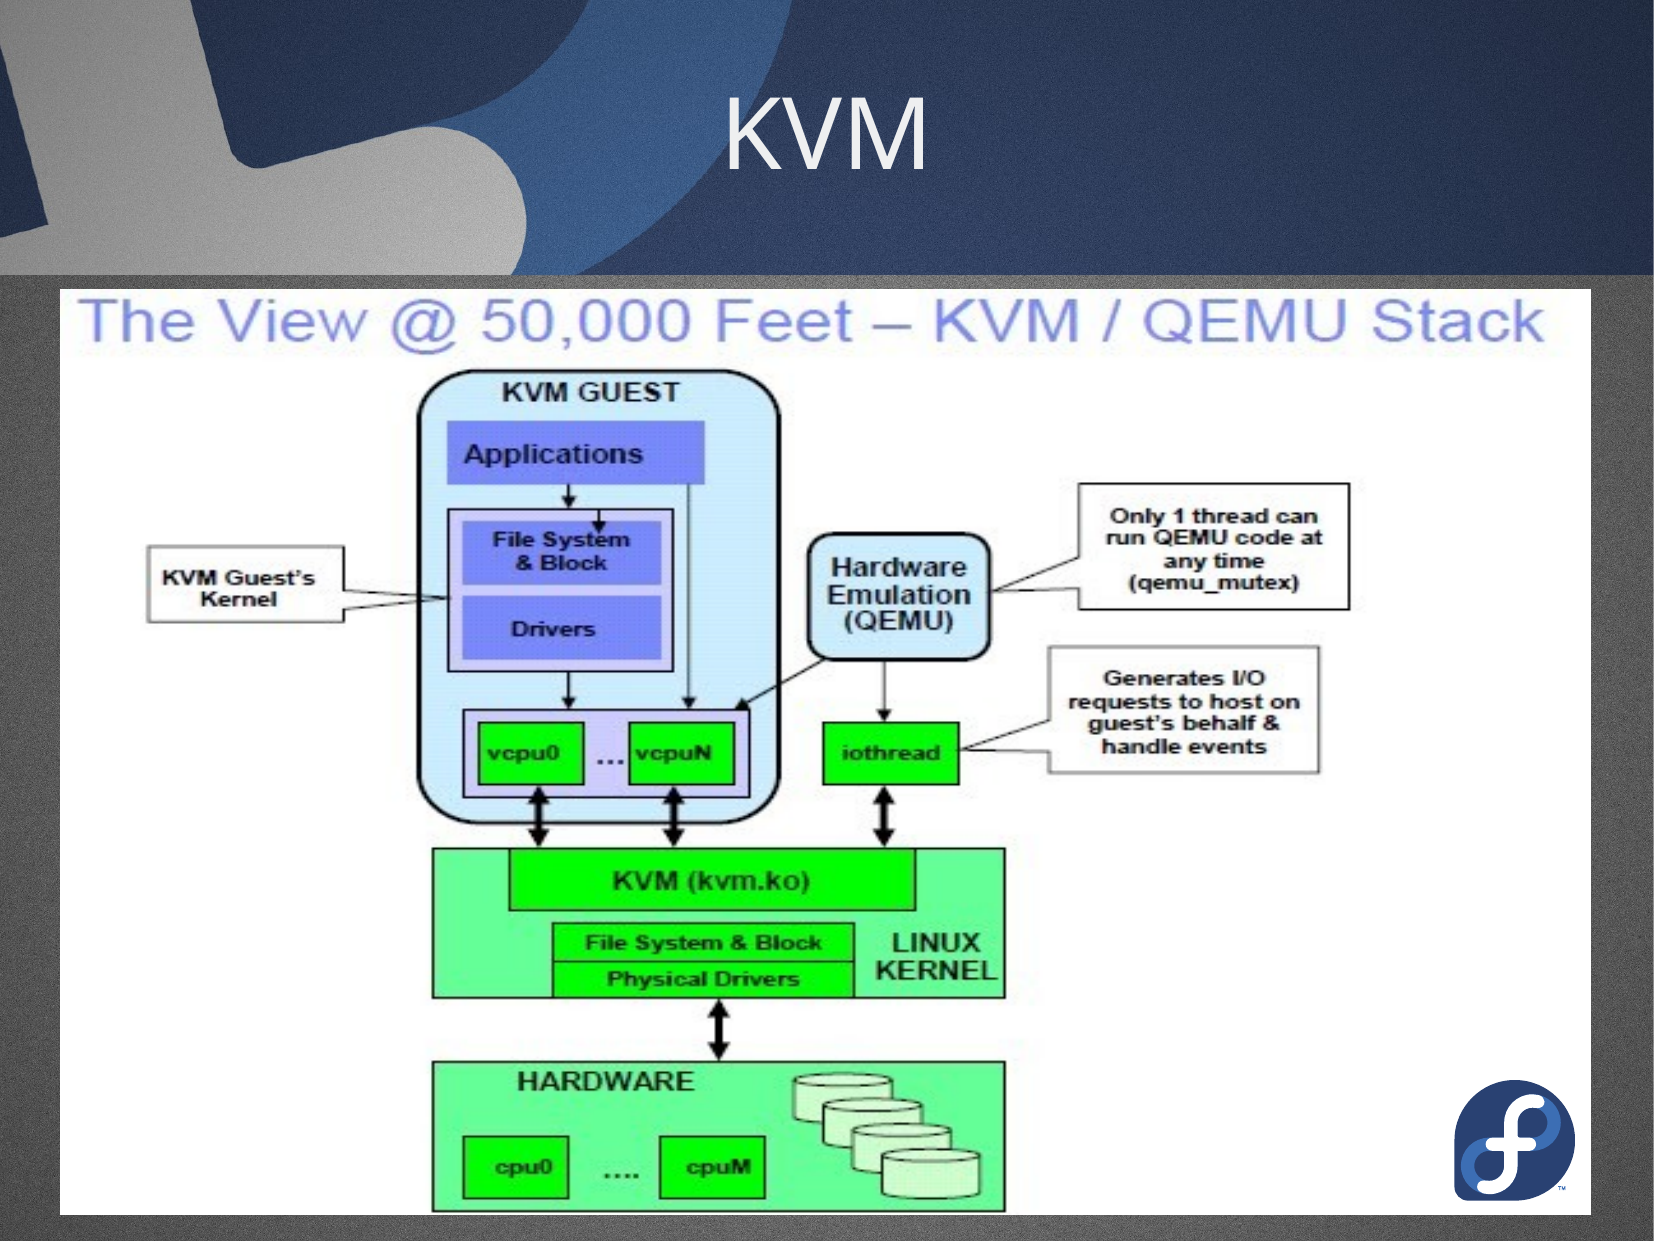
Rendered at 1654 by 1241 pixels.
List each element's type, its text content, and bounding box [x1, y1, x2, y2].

picture [0, 0, 1654, 1241]
text_box KVM [88, 29, 1565, 237]
